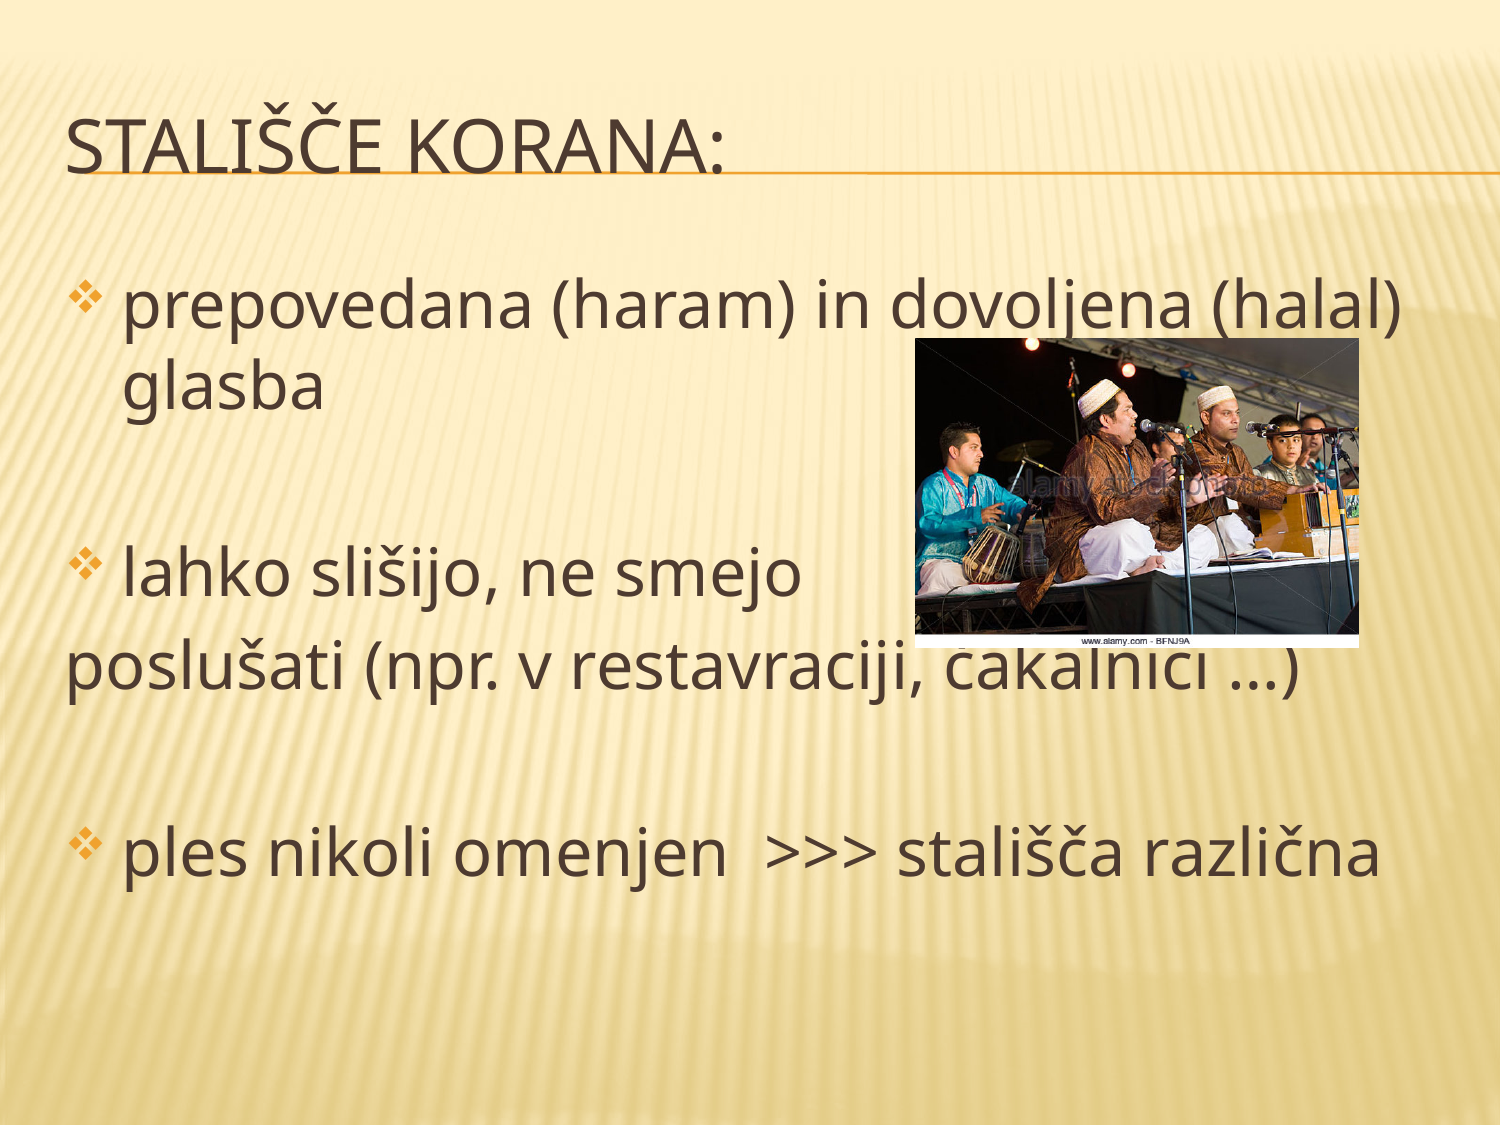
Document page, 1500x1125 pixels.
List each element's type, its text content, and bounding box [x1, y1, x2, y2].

list prepovedana (haram) in dovoljena (halal) glasba lahko slišijo, ne smejo poslušati (npr. v restavraciji, čakalnici …) ples nikoli omenjen >>> stališča različna [50, 254, 1475, 998]
picture [0, 0, 1500, 1125]
title sTALIŠČE KORANA: [50, 75, 1475, 213]
